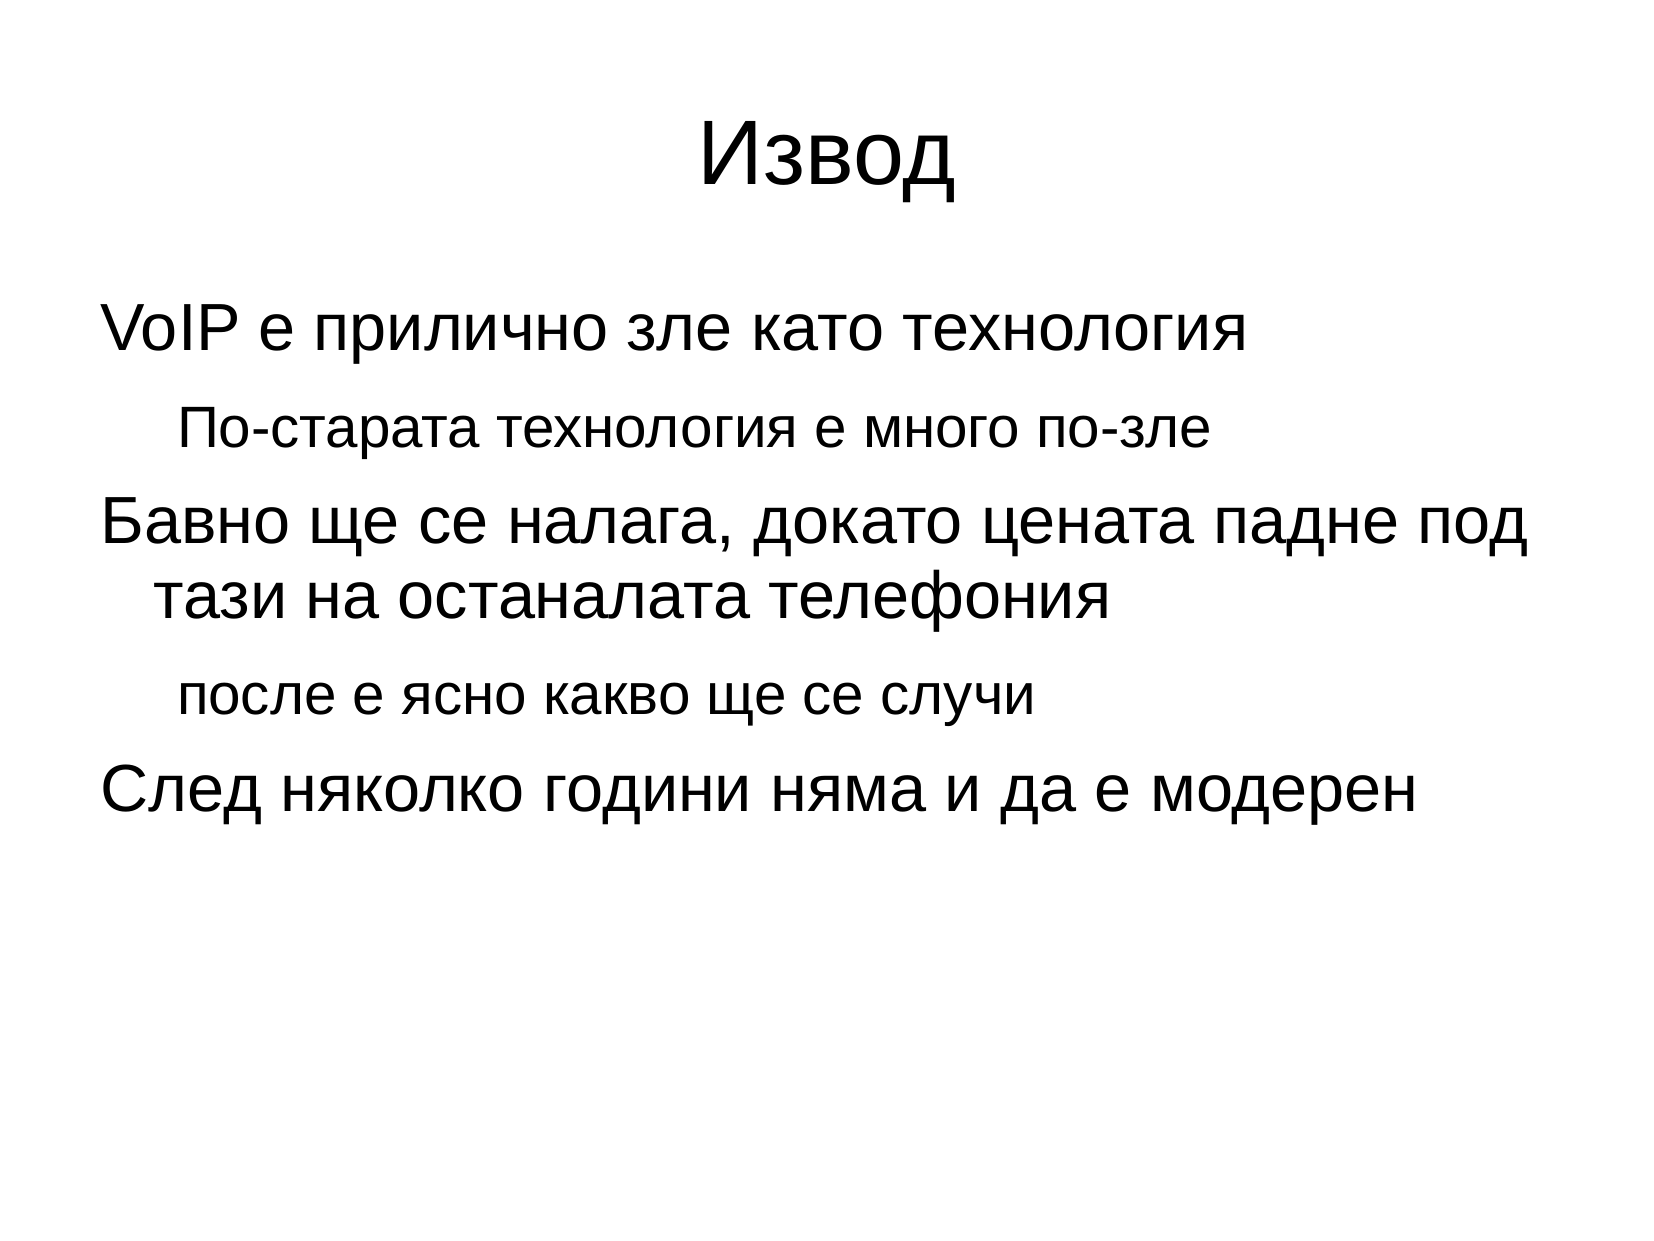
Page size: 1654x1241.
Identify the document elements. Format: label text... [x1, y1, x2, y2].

list VoIP е прилично зле като технология По-старата технология е много по-зле Бавно ще се налага, докато цената падне под тази на останалата телефония после е ясно какво ще се случи След няколко години няма и да е модерен [82, 290, 1571, 1094]
title Извод [82, 56, 1571, 250]
